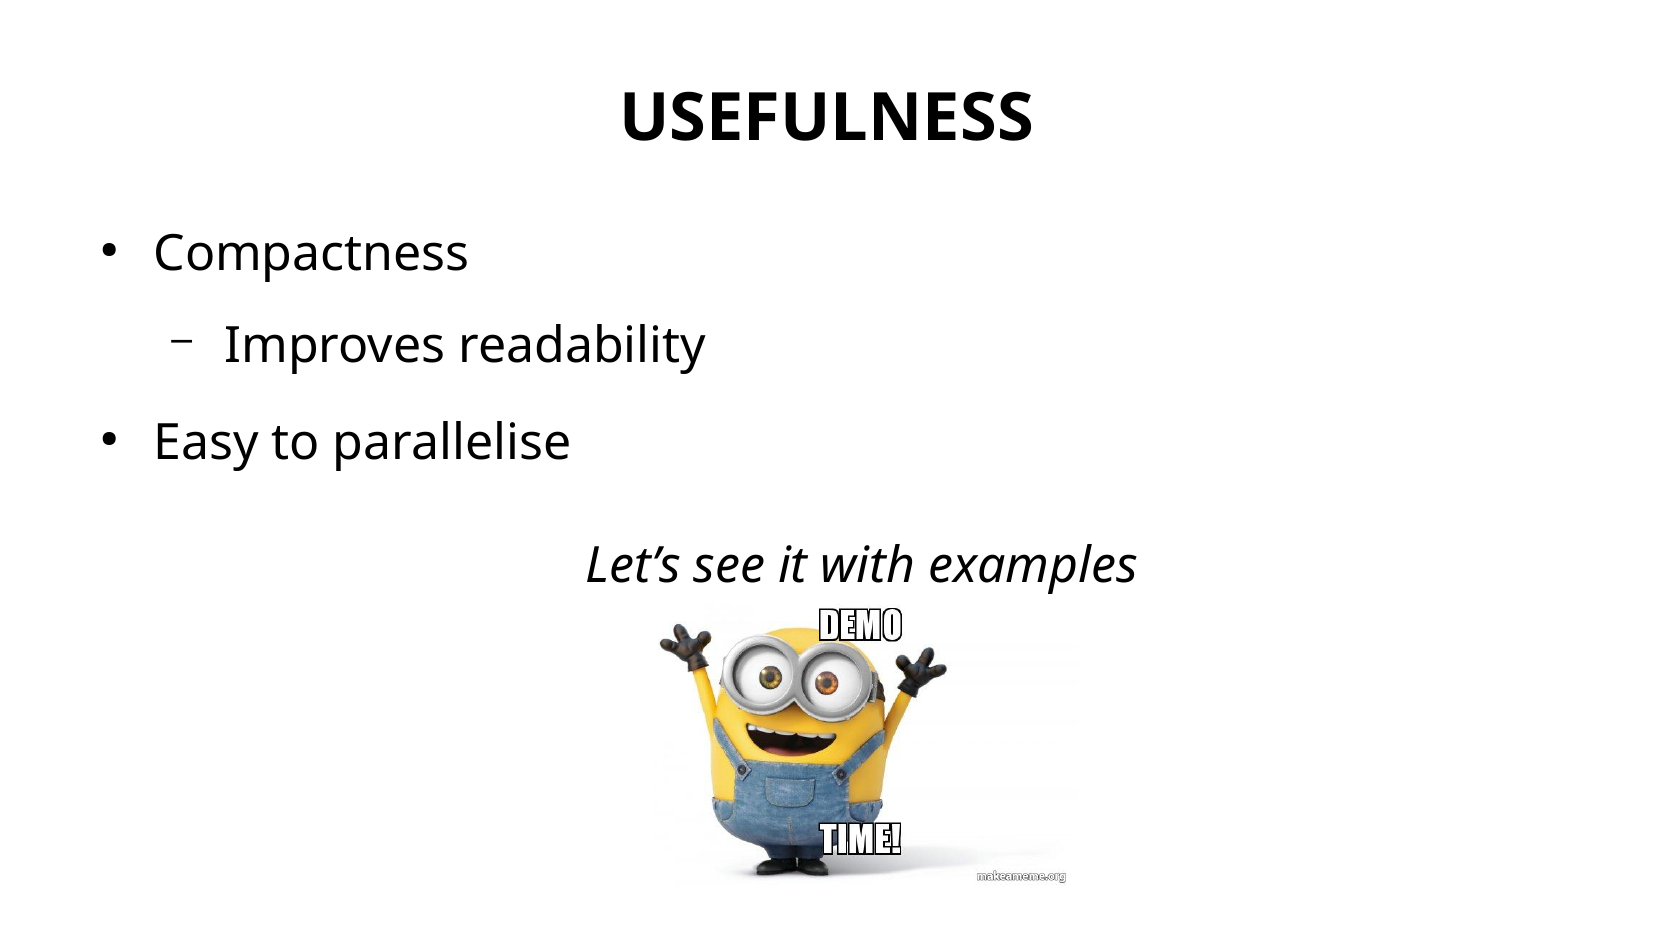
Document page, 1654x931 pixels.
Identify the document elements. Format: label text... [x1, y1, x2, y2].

picture [646, 598, 1078, 886]
list Compactness Improves readability Easy to parallelise Let’s see it with examples [82, 217, 1571, 757]
title USEFULNESS [82, 36, 1571, 193]
